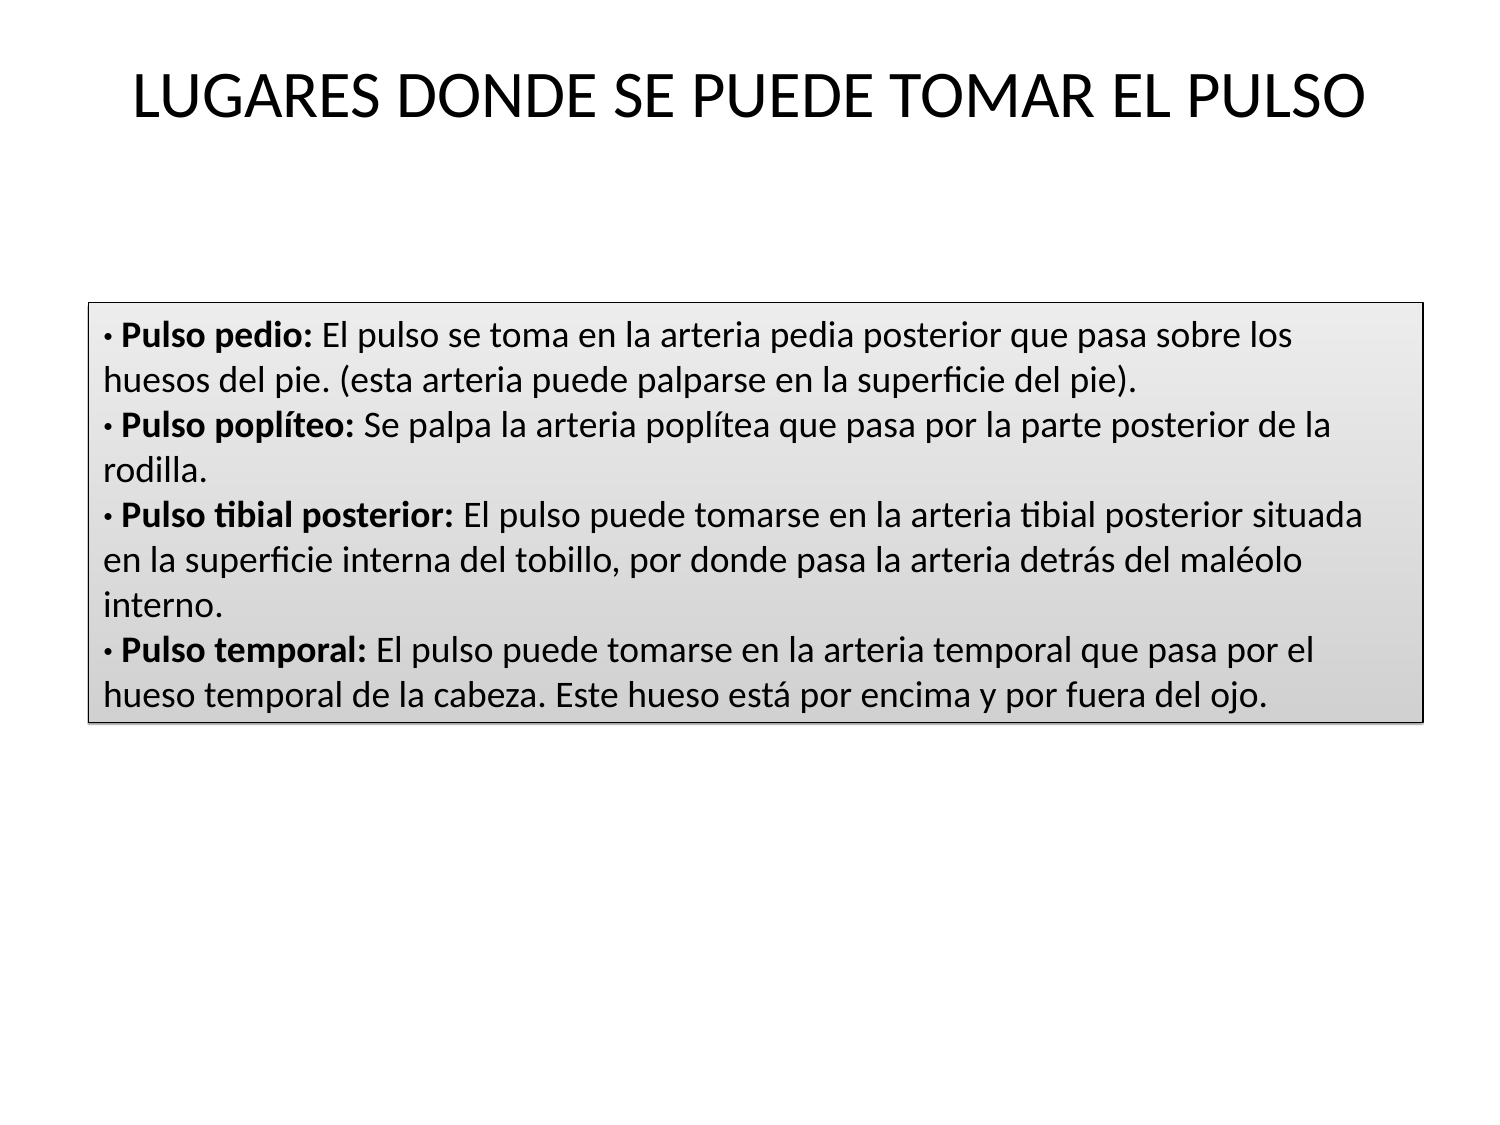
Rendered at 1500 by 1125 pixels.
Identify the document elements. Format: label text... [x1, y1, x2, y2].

text_box · Pulso pedio: El pulso se toma en la arteria pedia posterior que pasa sobre los huesos del pie. (esta arteria puede palparse en la superficie del pie). · Pulso poplíteo: Se palpa la arteria poplítea que pasa por la parte posterior de la rodilla. · Pulso tibial posterior: El pulso puede tomarse en la arteria tibial posterior situada en la superficie interna del tobillo, por donde pasa la arteria detrás del maléolo interno. · Pulso temporal: El pulso puede tomarse en la arteria temporal que pasa por el hueso temporal de la cabeza. Este hueso está por encima y por fuera del ojo. [88, 302, 1424, 723]
text_box LUGARES DONDE SE PUEDE TOMAR EL PULSO [75, 33, 1425, 149]
